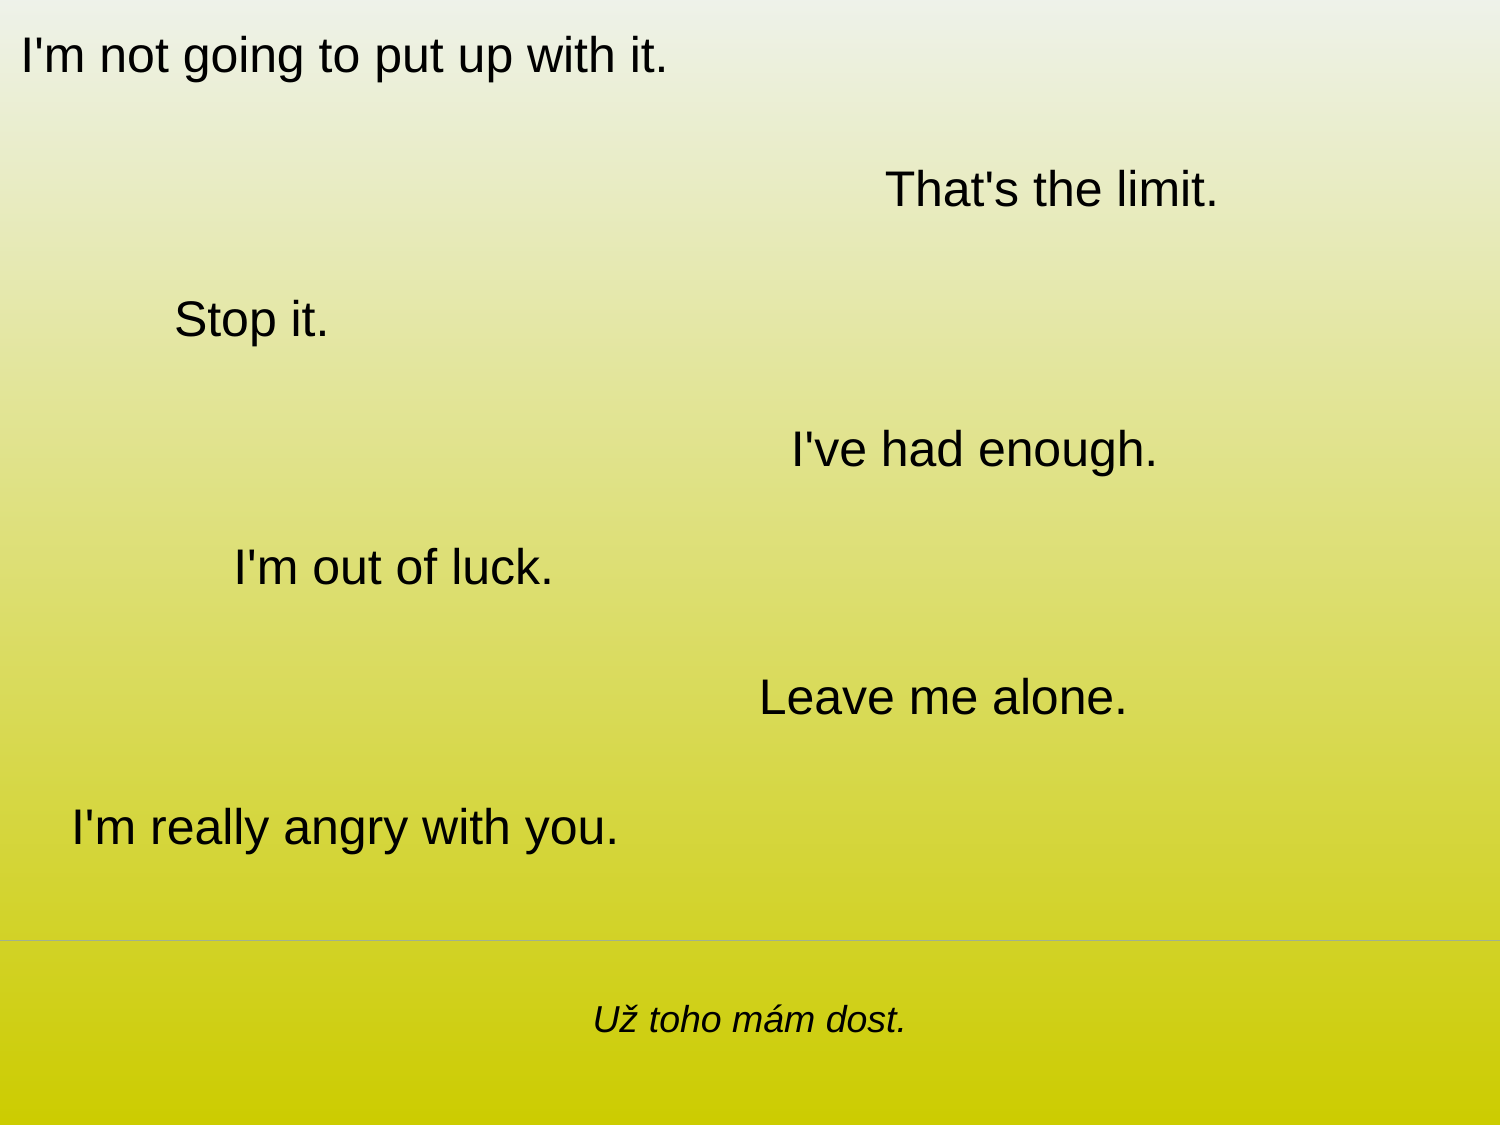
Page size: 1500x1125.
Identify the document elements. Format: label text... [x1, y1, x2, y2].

text_box I'm not going to put up with it. [5, 14, 703, 90]
text_box That's the limit. [870, 148, 1235, 225]
text_box Už toho mám dost. [577, 987, 923, 1049]
text_box I'm really angry with you. [56, 786, 635, 863]
text_box Leave me alone. [744, 656, 1164, 733]
text_box I've had enough. [775, 408, 1174, 485]
text_box Stop it. [159, 278, 727, 355]
text_box I'm out of luck. [218, 527, 585, 603]
